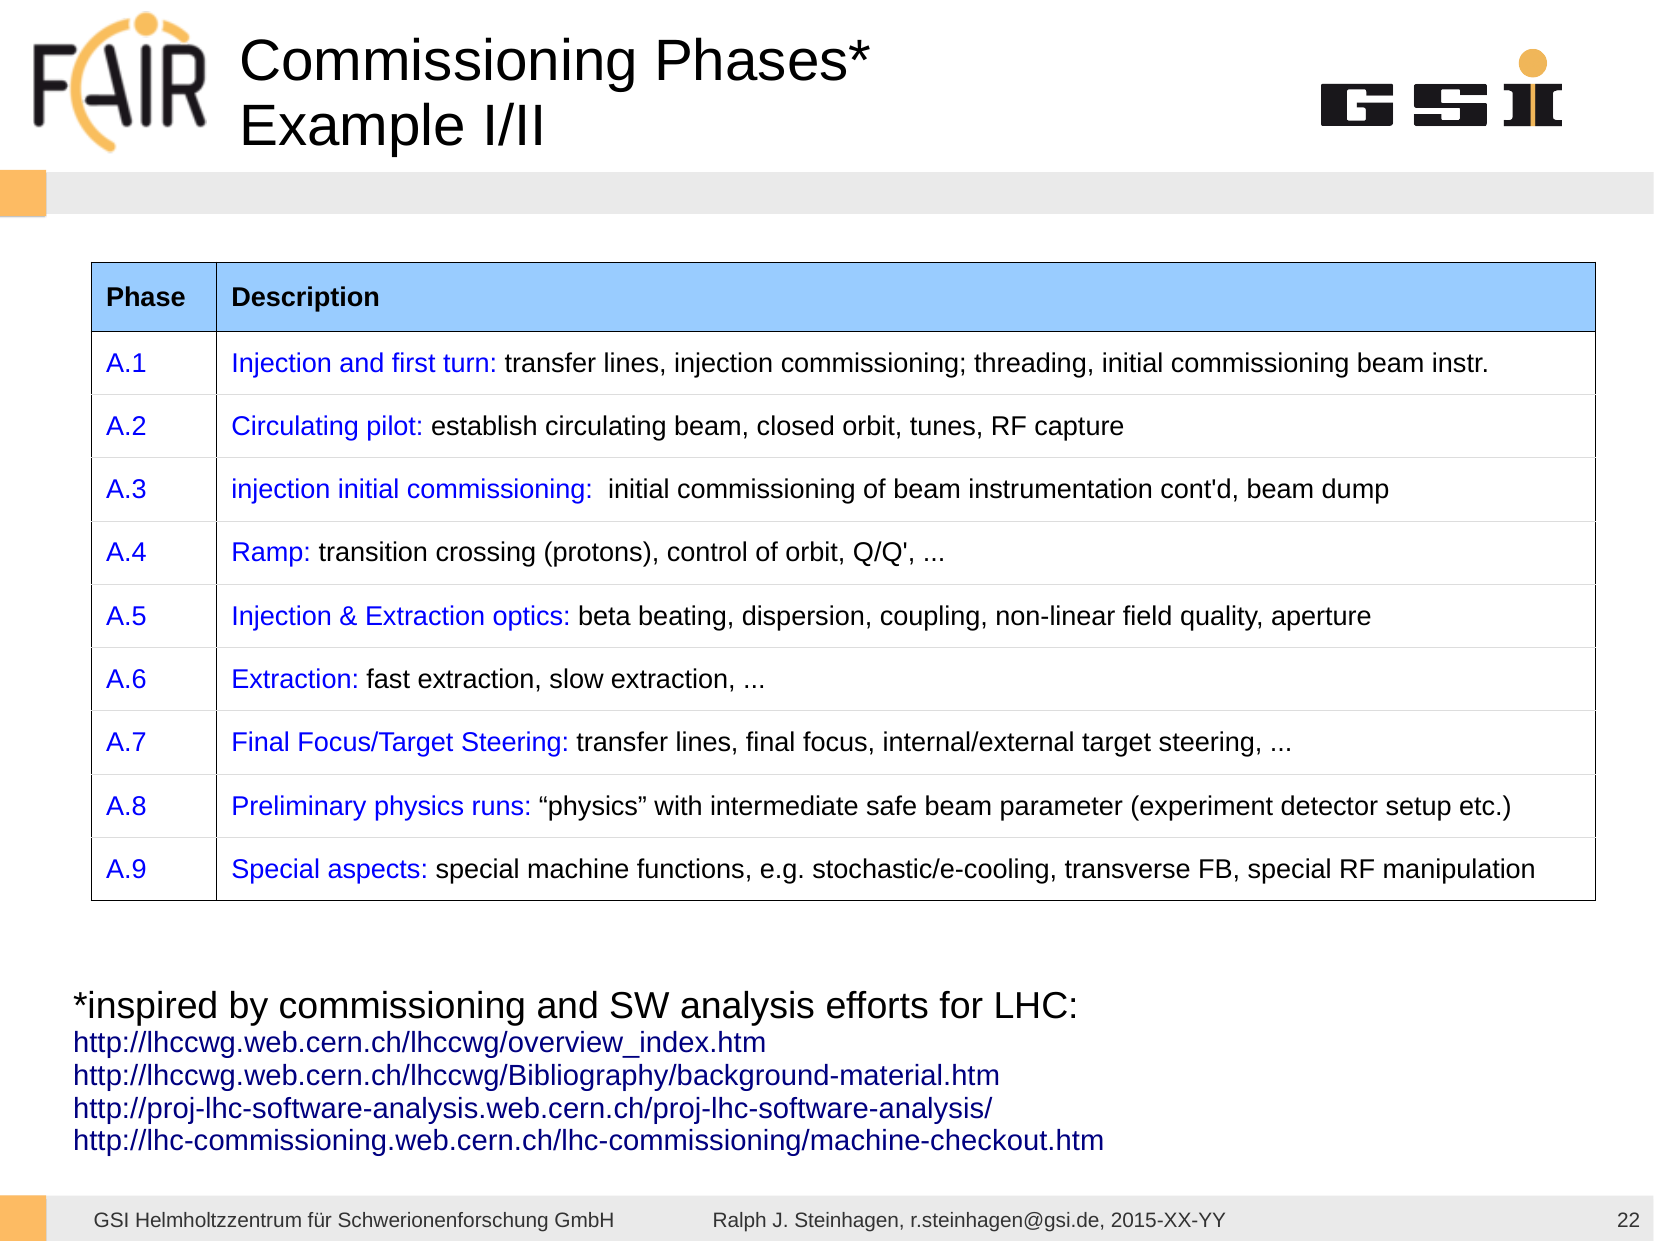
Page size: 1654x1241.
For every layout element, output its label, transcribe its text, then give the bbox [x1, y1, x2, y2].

table_cell Ramp: transition crossing (protons), control of orbit, Q/Q', ... [217, 522, 1595, 584]
table_cell Final Focus/Target Steering: transfer lines, final focus, internal/external target steering, ... [217, 711, 1595, 774]
table_cell A.5 [92, 585, 216, 647]
table_cell Injection & Extraction optics: beta beating, dispersion, coupling, non-linear field quality, aperture [217, 585, 1595, 647]
table_cell A.4 [92, 522, 216, 584]
table_cell Injection and first turn: transfer lines, injection commissioning; threading, initial commissioning beam instr. [217, 332, 1595, 394]
picture [1319, 46, 1564, 129]
text_box *inspired by commissioning and SW analysis efforts for LHC: http://lhccwg.web.cern.ch/lhccwg/overview_index.htm http://lhccwg.web.cern.ch/lhccwg/Bibliography/background-material.htm http://proj-lhc-software-analysis.web.cern.ch/proj-lhc-software-analysis/ http://lhc-commissioning.web.cern.ch/lhc-commissioning/machine-checkout.htm [58, 976, 1144, 1165]
picture [33, 10, 207, 155]
table_header Phase [92, 263, 216, 331]
table_cell A.7 [92, 711, 216, 774]
table_cell A.3 [92, 458, 216, 521]
table_cell Circulating pilot: establish circulating beam, closed orbit, tunes, RF capture [217, 395, 1595, 457]
table_cell A.8 [92, 775, 216, 837]
table_cell Special aspects: special machine functions, e.g. stochastic/e-cooling, transverse FB, special RF manipulation [217, 838, 1595, 900]
table_cell Preliminary physics runs: “physics” with intermediate safe beam parameter (experiment detector setup etc.) [217, 775, 1595, 837]
title Commissioning Phases* Example I/II [239, 23, 1301, 162]
table_cell A.9 [92, 838, 216, 900]
table_cell A.6 [92, 648, 216, 710]
table_cell A.2 [92, 395, 216, 457]
table_cell injection initial commissioning: initial commissioning of beam instrumentation cont'd, beam dump [217, 458, 1595, 521]
table_cell A.1 [92, 332, 216, 394]
table_cell Extraction: fast extraction, slow extraction, ... [217, 648, 1595, 710]
table_header Description [217, 263, 1595, 331]
